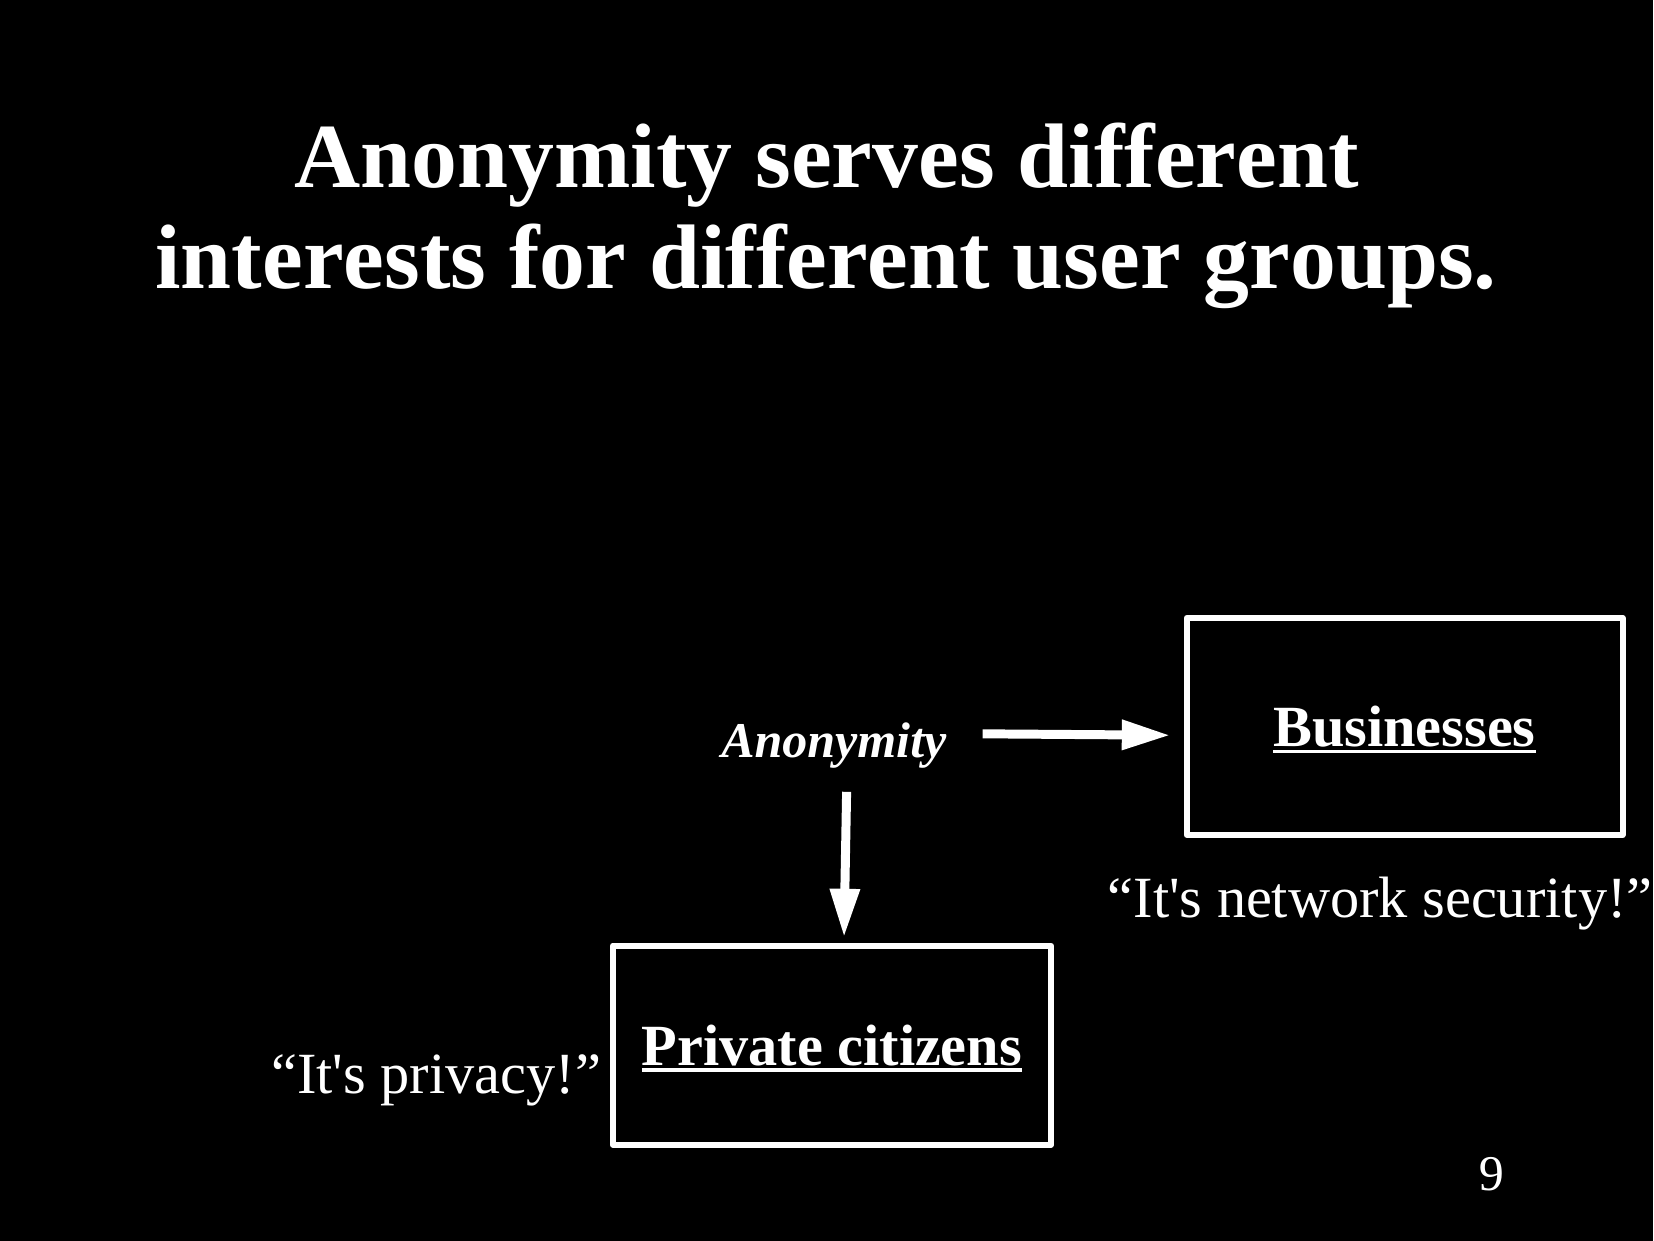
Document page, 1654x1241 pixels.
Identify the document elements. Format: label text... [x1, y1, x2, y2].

text_box Businesses [1186, 618, 1623, 835]
title Anonymity serves different interests for different user groups. [121, 86, 1534, 327]
text_box Anonymity [632, 668, 1036, 813]
text_box Private citizens [612, 945, 1052, 1145]
text_box “It's privacy!” [271, 1041, 602, 1112]
text_box “It's network security!” [1107, 865, 1653, 936]
